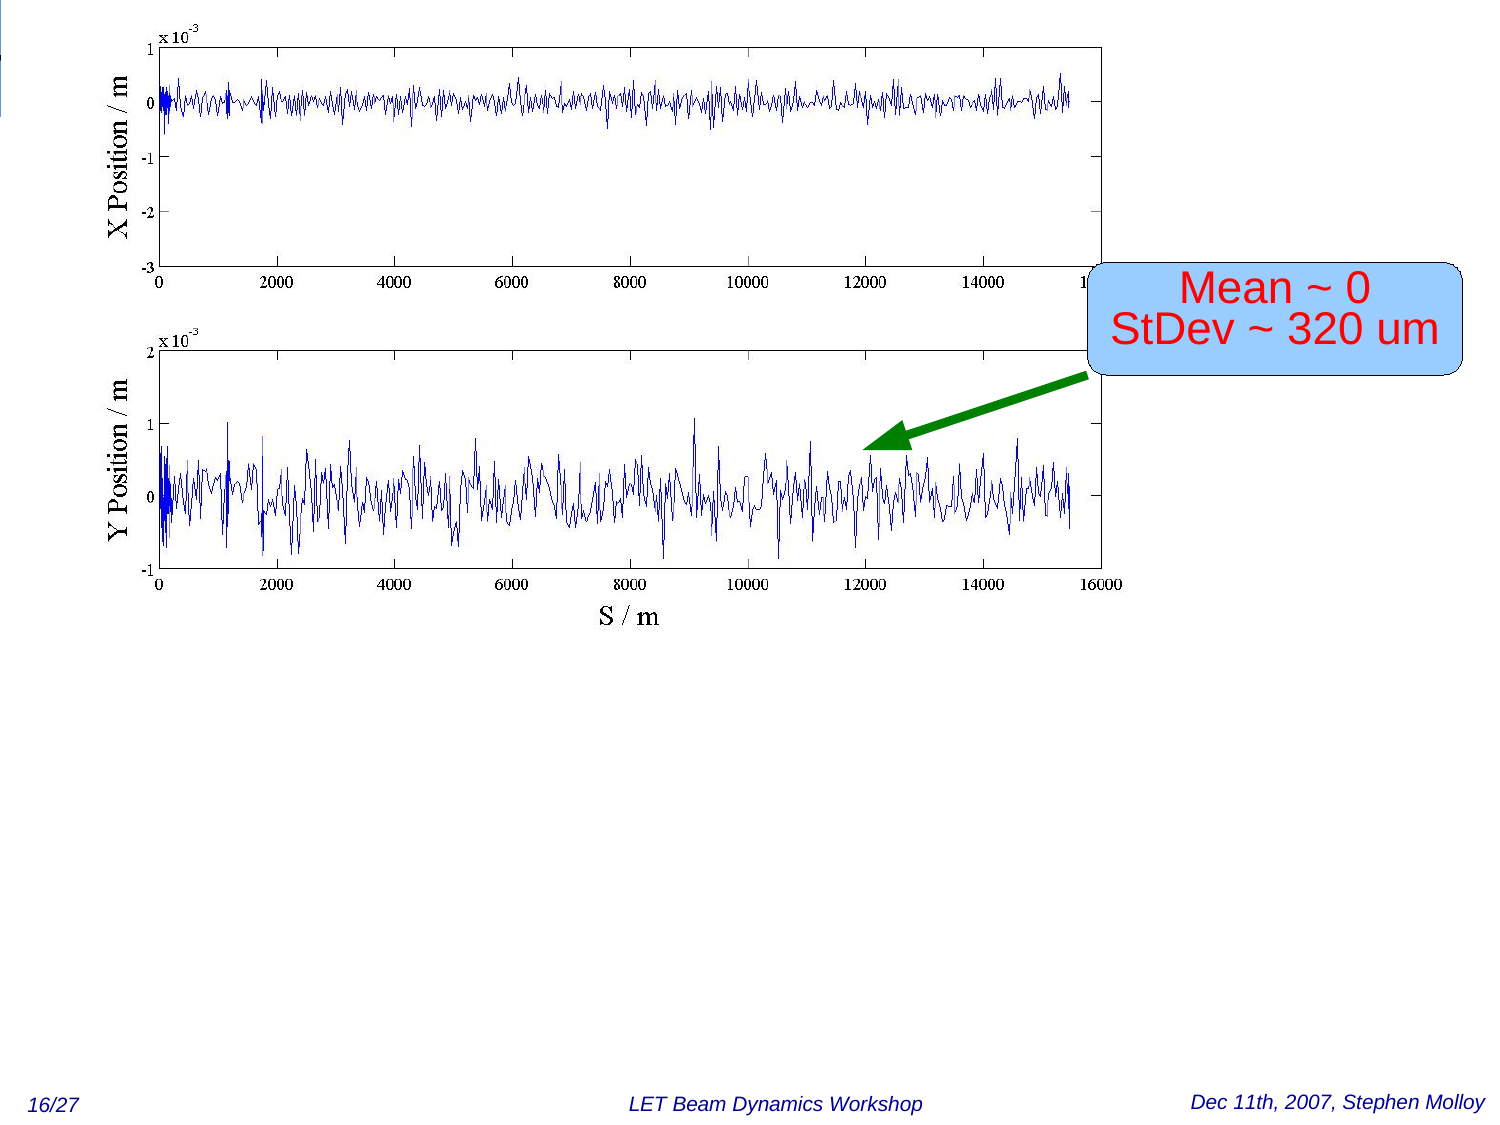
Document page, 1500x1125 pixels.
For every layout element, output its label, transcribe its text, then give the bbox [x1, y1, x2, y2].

text_box Mean ~ 0 StDev ~ 320 um [1087, 262, 1463, 371]
text_box [1094, 371, 1456, 376]
picture [0, 0, 1216, 638]
